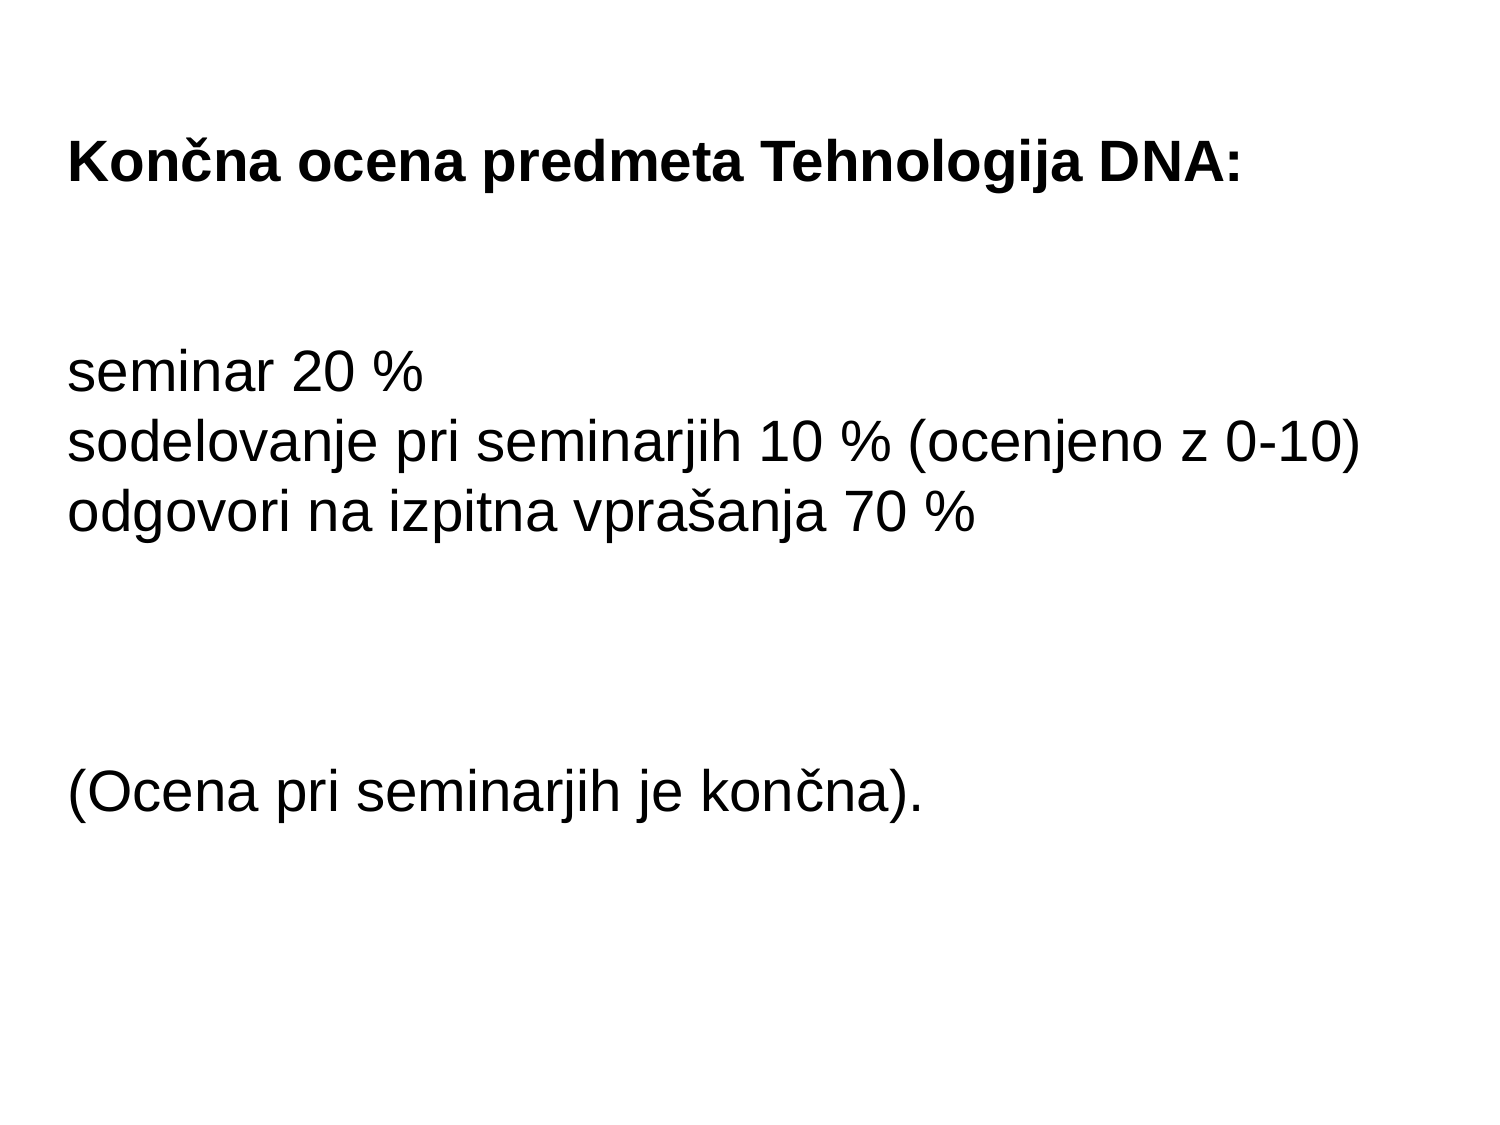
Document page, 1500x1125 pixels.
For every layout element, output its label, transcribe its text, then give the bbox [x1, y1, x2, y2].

text_box Končna ocena predmeta Tehnologija DNA: seminar 20 % sodelovanje pri seminarjih 10 % (ocenjeno z 0-10) odgovori na izpitna vprašanja 70 % (Ocena pri seminarjih je končna). [52, 116, 1443, 831]
